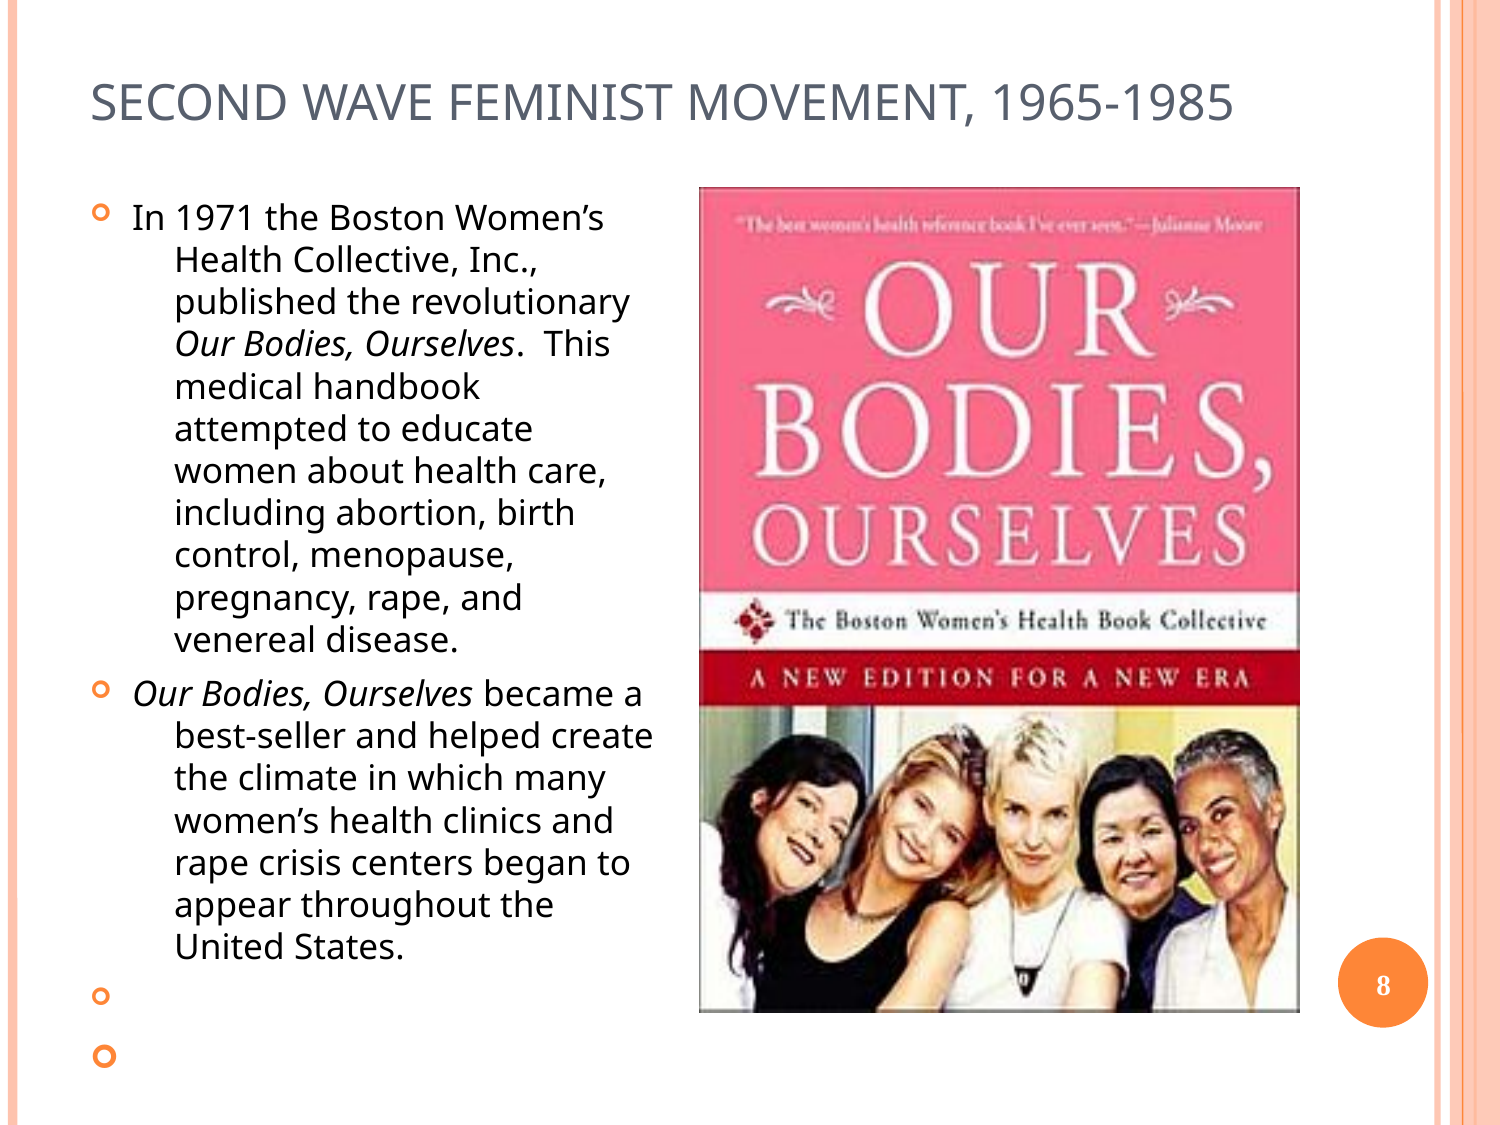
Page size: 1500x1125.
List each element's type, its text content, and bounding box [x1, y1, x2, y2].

text_box [1333, 940, 1434, 1027]
picture [699, 187, 1300, 1013]
title Second Wave Feminist Movement, 1965-1985 [75, 45, 1300, 138]
list In 1971 the Boston Women’s Health Collective, Inc., published the revolutionary Our Bodies, Ourselves. This medical handbook attempted to educate women about health care, including abortion, birth control, menopause, pregnancy, rape, and venereal disease. Our Bodies, Ourselves became a best-seller and helped create the climate in which many women’s health clinics and rape crisis centers began to appear throughout the United States. [75, 187, 676, 1013]
